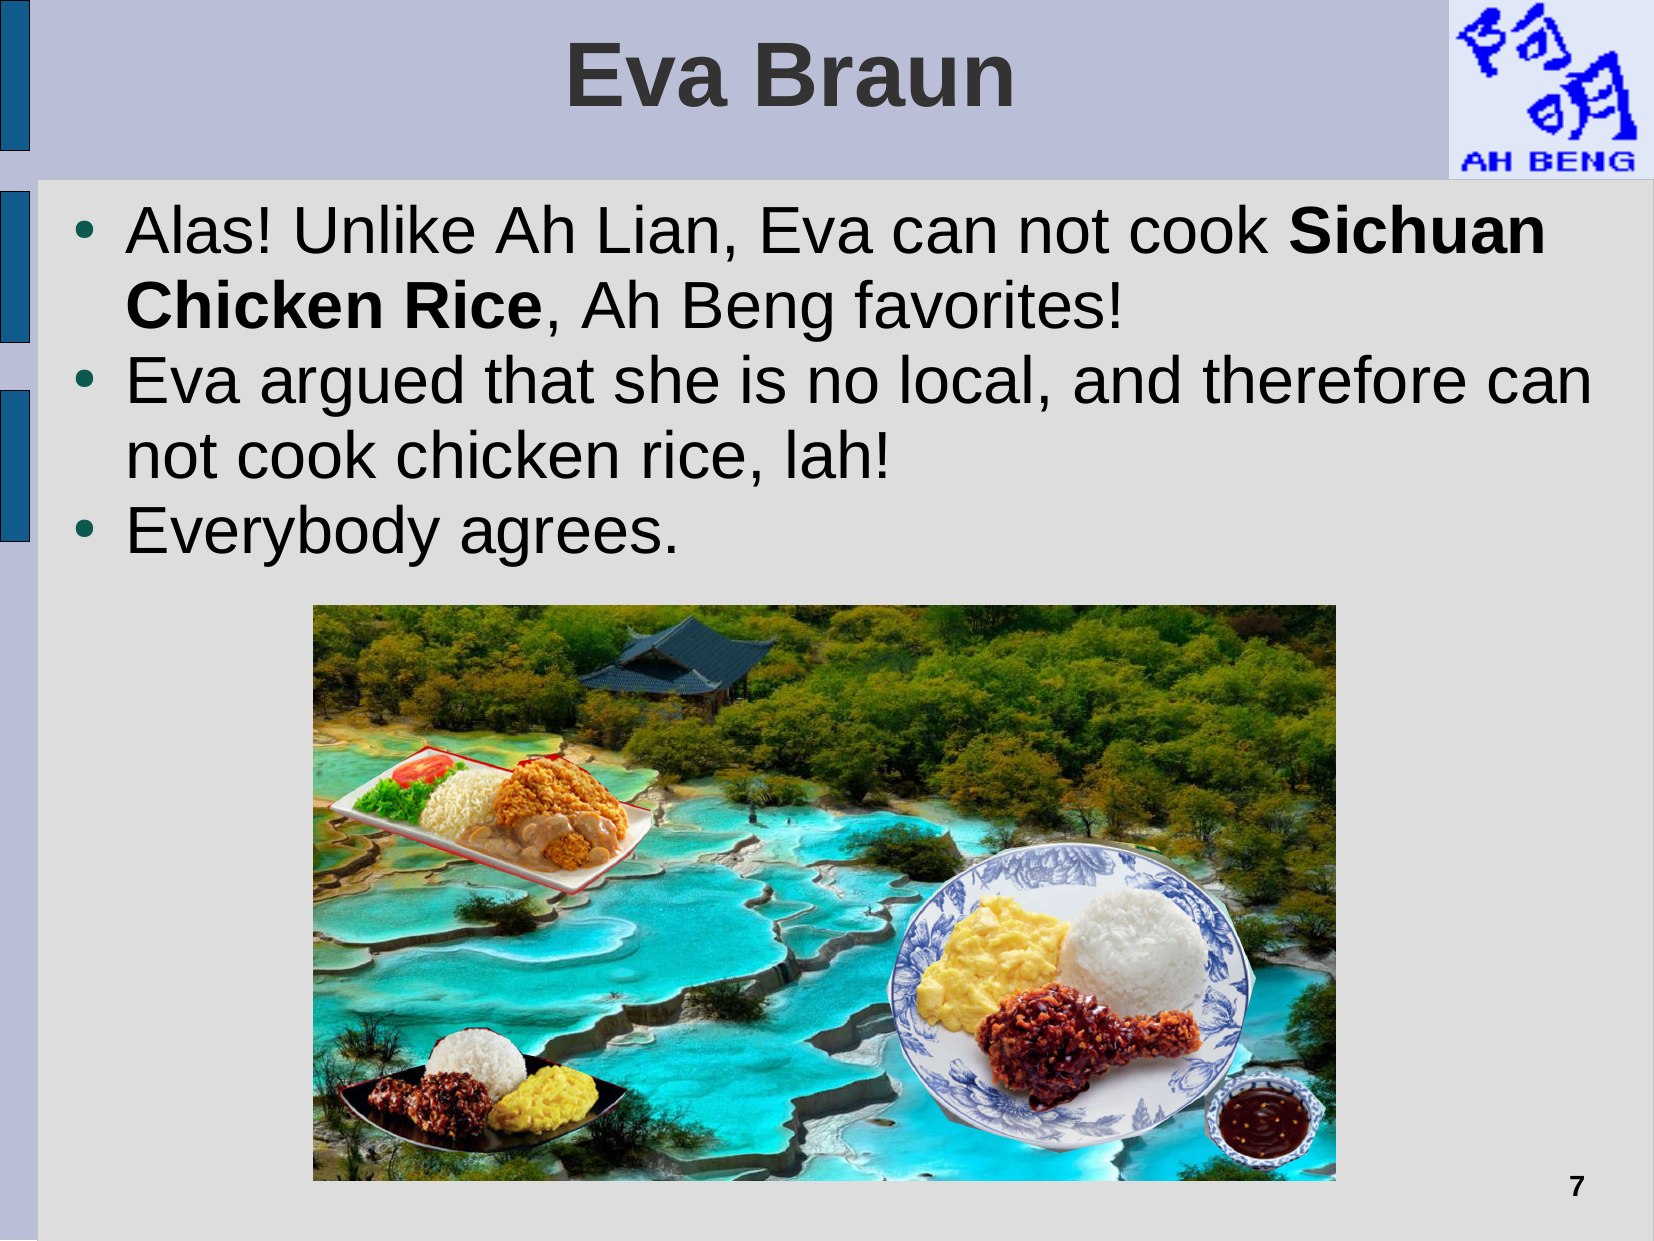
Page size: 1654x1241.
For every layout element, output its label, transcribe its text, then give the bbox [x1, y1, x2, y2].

picture [313, 605, 1336, 1181]
title Eva Braun [112, 0, 1470, 151]
list Alas! Unlike Ah Lian, Eva can not cook Sichuan Chicken Rice, Ah Beng favorites! Eva argued that she is no local, and therefore can not cook chicken rice, lah! Everybody agrees. [54, 193, 1608, 579]
picture [1449, 0, 1654, 179]
